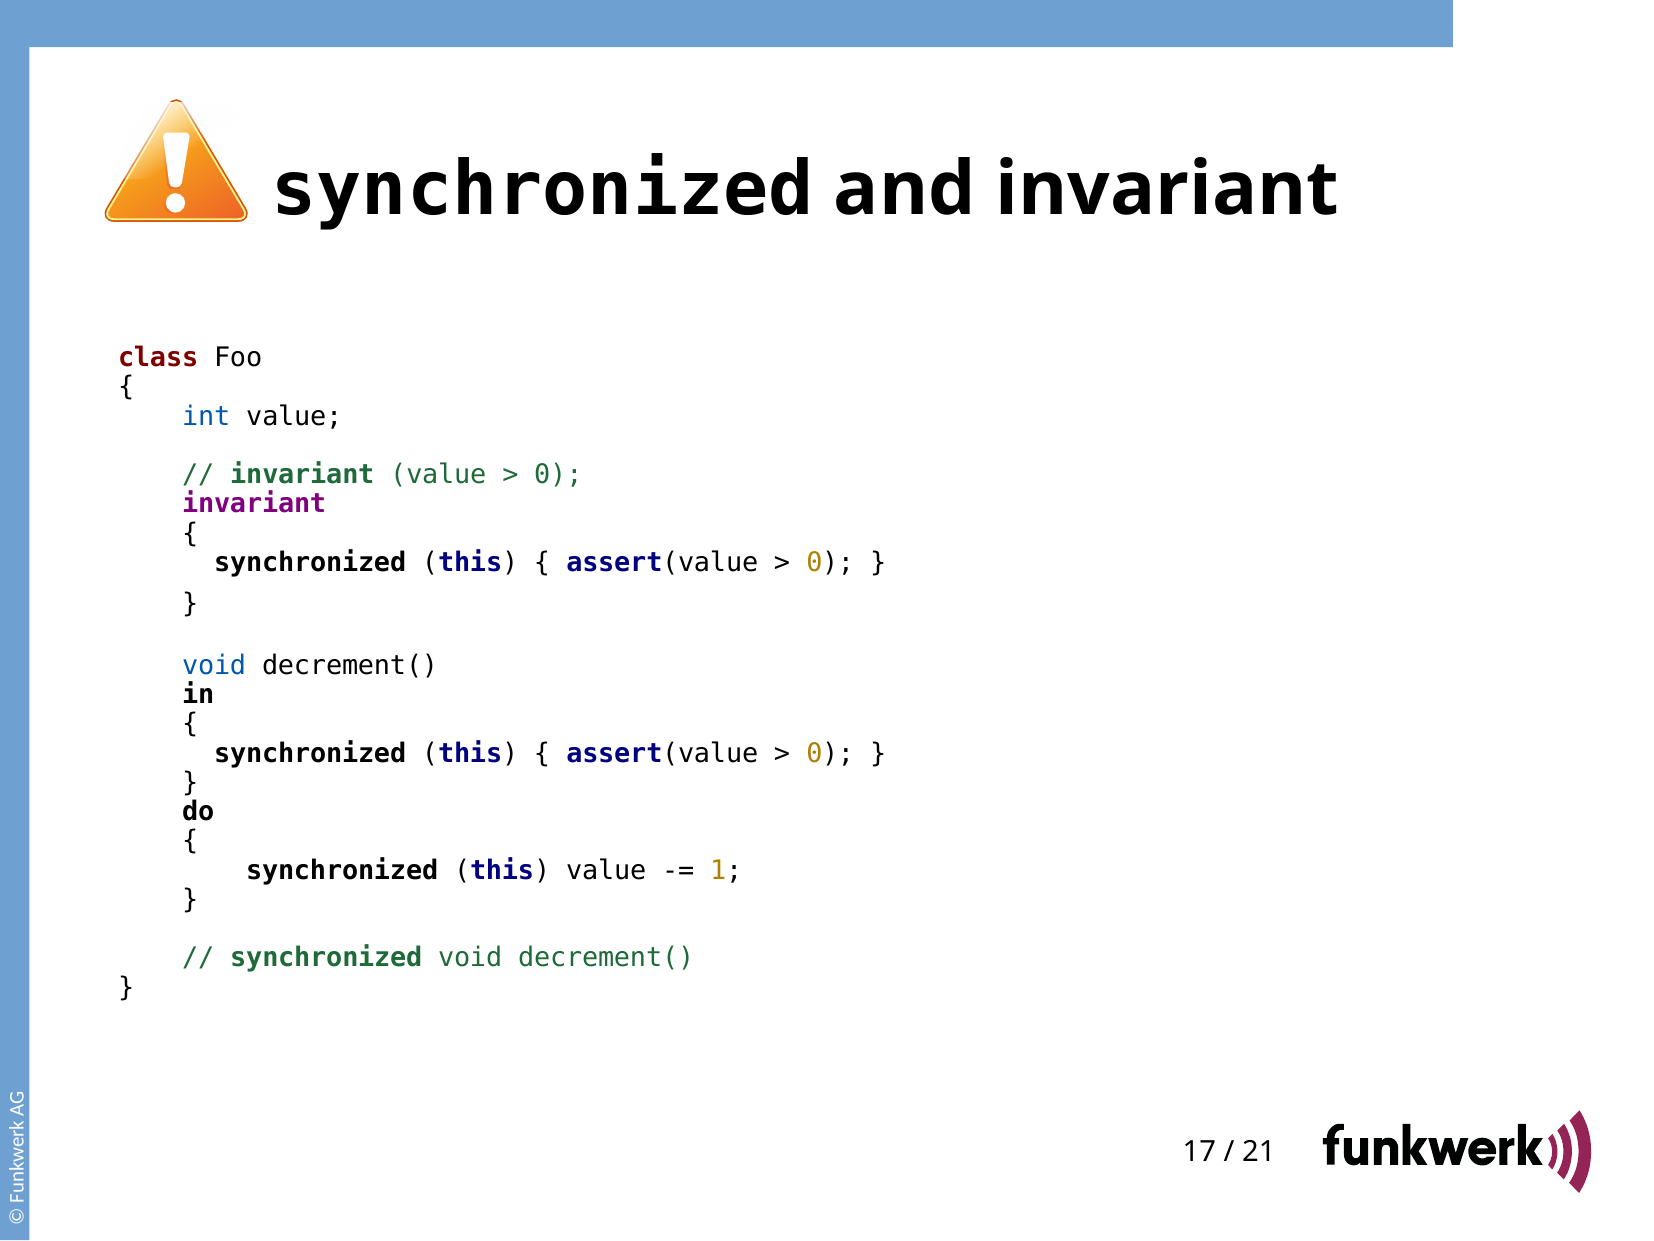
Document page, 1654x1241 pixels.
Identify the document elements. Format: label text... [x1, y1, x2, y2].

title synchronized and invariant [271, 47, 1453, 237]
list class Foo { int value; // invariant (value > 0); invariant { synchronized (this) { assert(value > 0); } } void decrement() in { synchronized (this) { assert(value > 0); } } do { synchronized (this) value -= 1; } // synchronized void decrement() } [118, 354, 1571, 1010]
